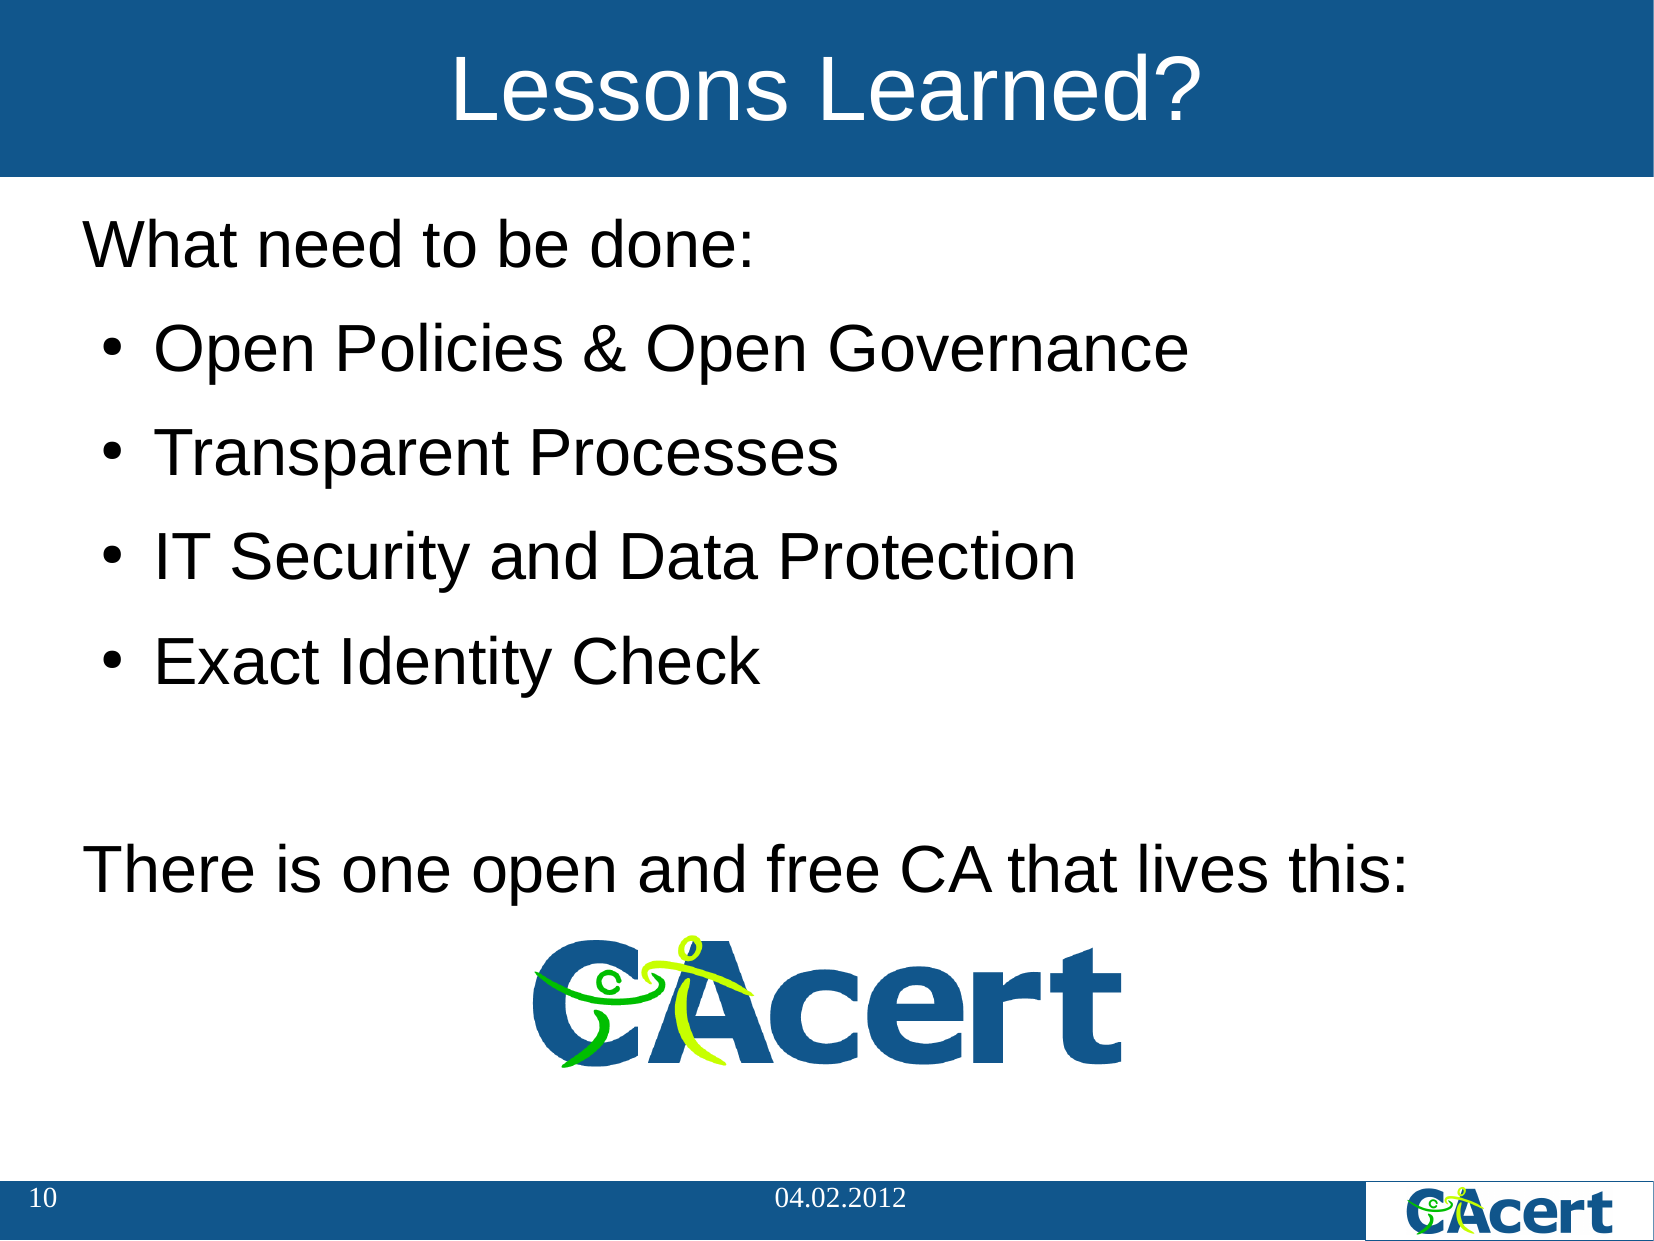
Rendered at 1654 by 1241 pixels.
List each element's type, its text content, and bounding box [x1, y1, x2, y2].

picture [531, 933, 1123, 1069]
picture [1406, 1186, 1613, 1235]
list What need to be done: Open Policies & Open Governance Transparent Processes IT Security and Data Protection Exact Identity Check There is one open and free CA that lives this: [82, 206, 1571, 1026]
title Lessons Learned? [82, 0, 1571, 178]
